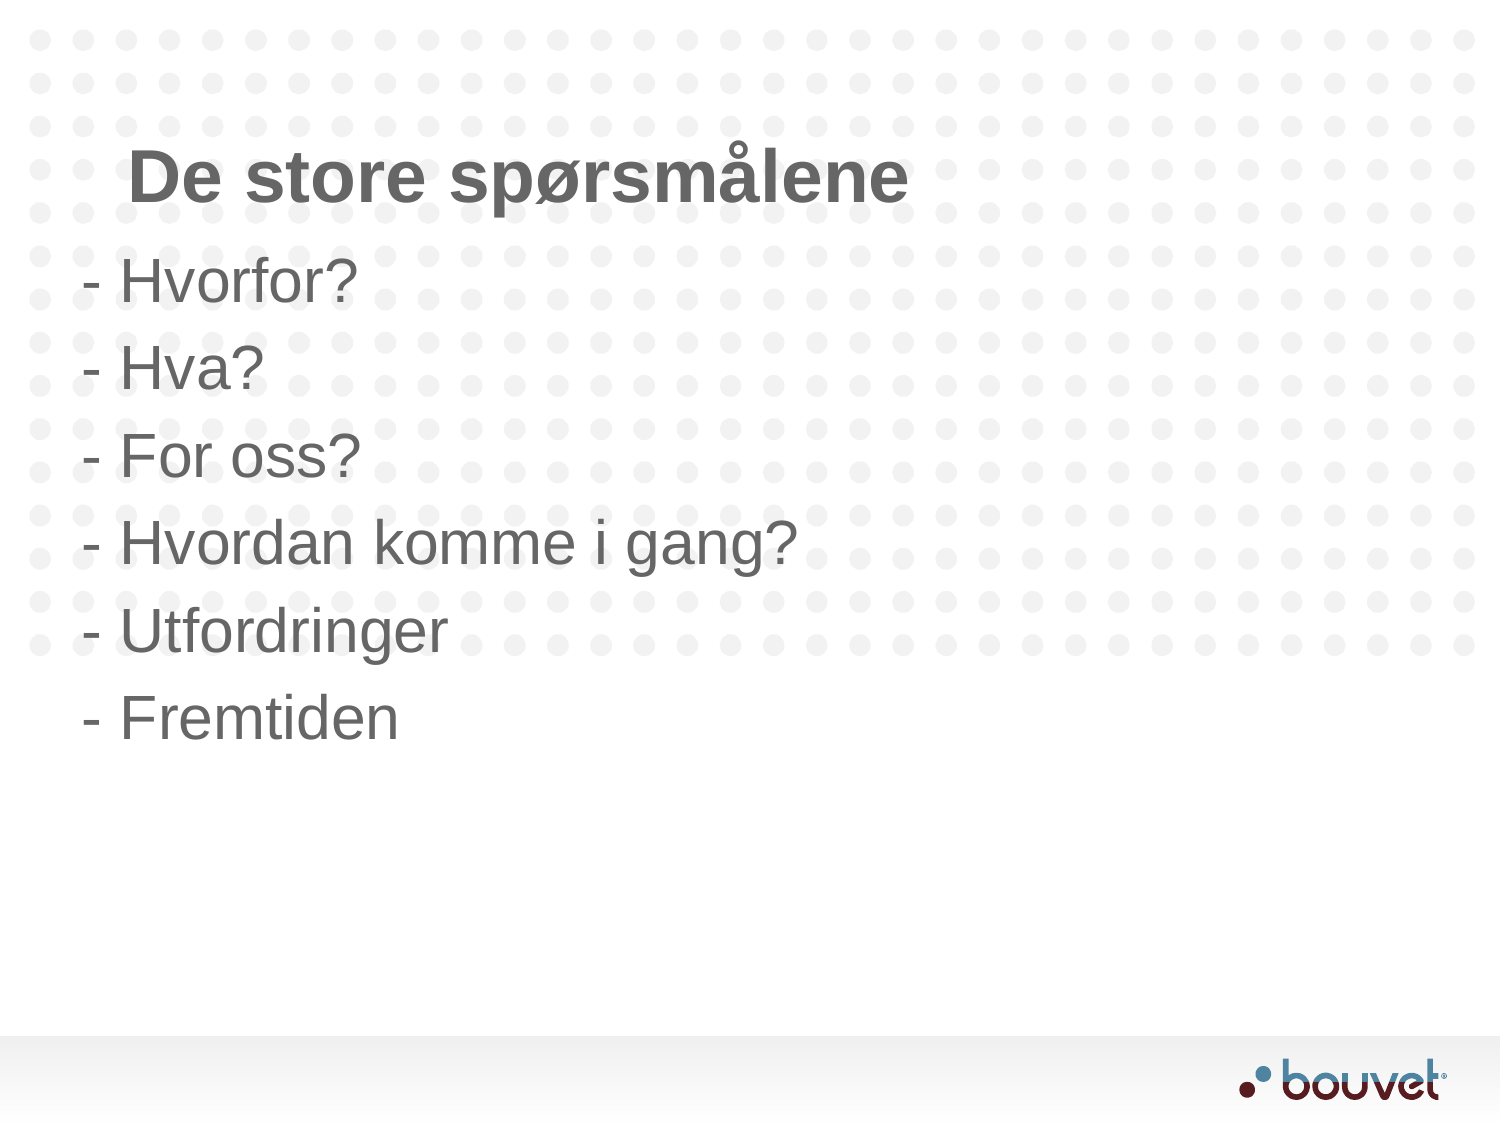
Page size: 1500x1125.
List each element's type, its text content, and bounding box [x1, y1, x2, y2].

title De store spørsmålene [75, 14, 1426, 233]
list - Hvorfor? - Hva? - For oss? - Hvordan komme i gang? - Utfordringer - Fremtiden [66, 224, 1417, 954]
